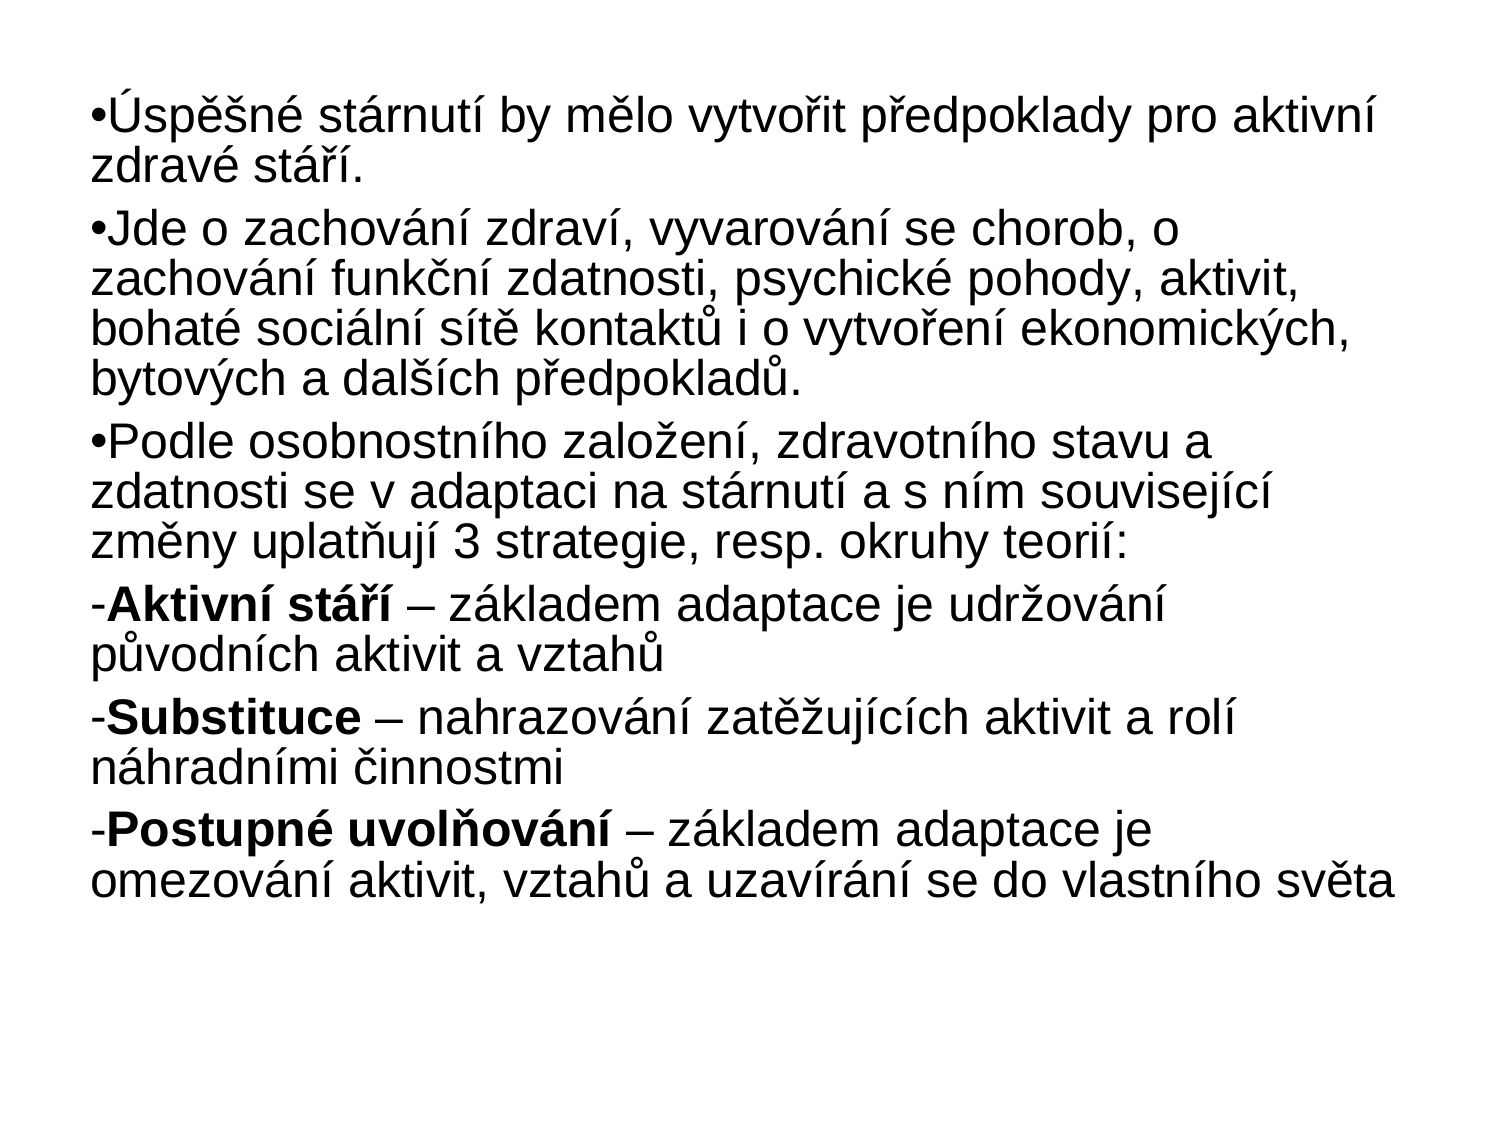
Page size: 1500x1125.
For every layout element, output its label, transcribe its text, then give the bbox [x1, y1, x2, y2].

list Úspěšné stárnutí by mělo vytvořit předpoklady pro aktivní zdravé stáří. Jde o zachování zdraví, vyvarování se chorob, o zachování funkční zdatnosti, psychické pohody, aktivit, bohaté sociální sítě kontaktů i o vytvoření ekonomických, bytových a dalších předpokladů. Podle osobnostního založení, zdravotního stavu a zdatnosti se v adaptaci na stárnutí a s ním související změny uplatňují 3 strategie, resp. okruhy teorií: Aktivní stáří – základem adaptace je udržování původních aktivit a vztahů Substituce – nahrazování zatěžujících aktivit a rolí náhradními činnostmi Postupné uvolňování – základem adaptace je omezování aktivit, vztahů a uzavírání se do vlastního světa [75, 84, 1426, 1040]
